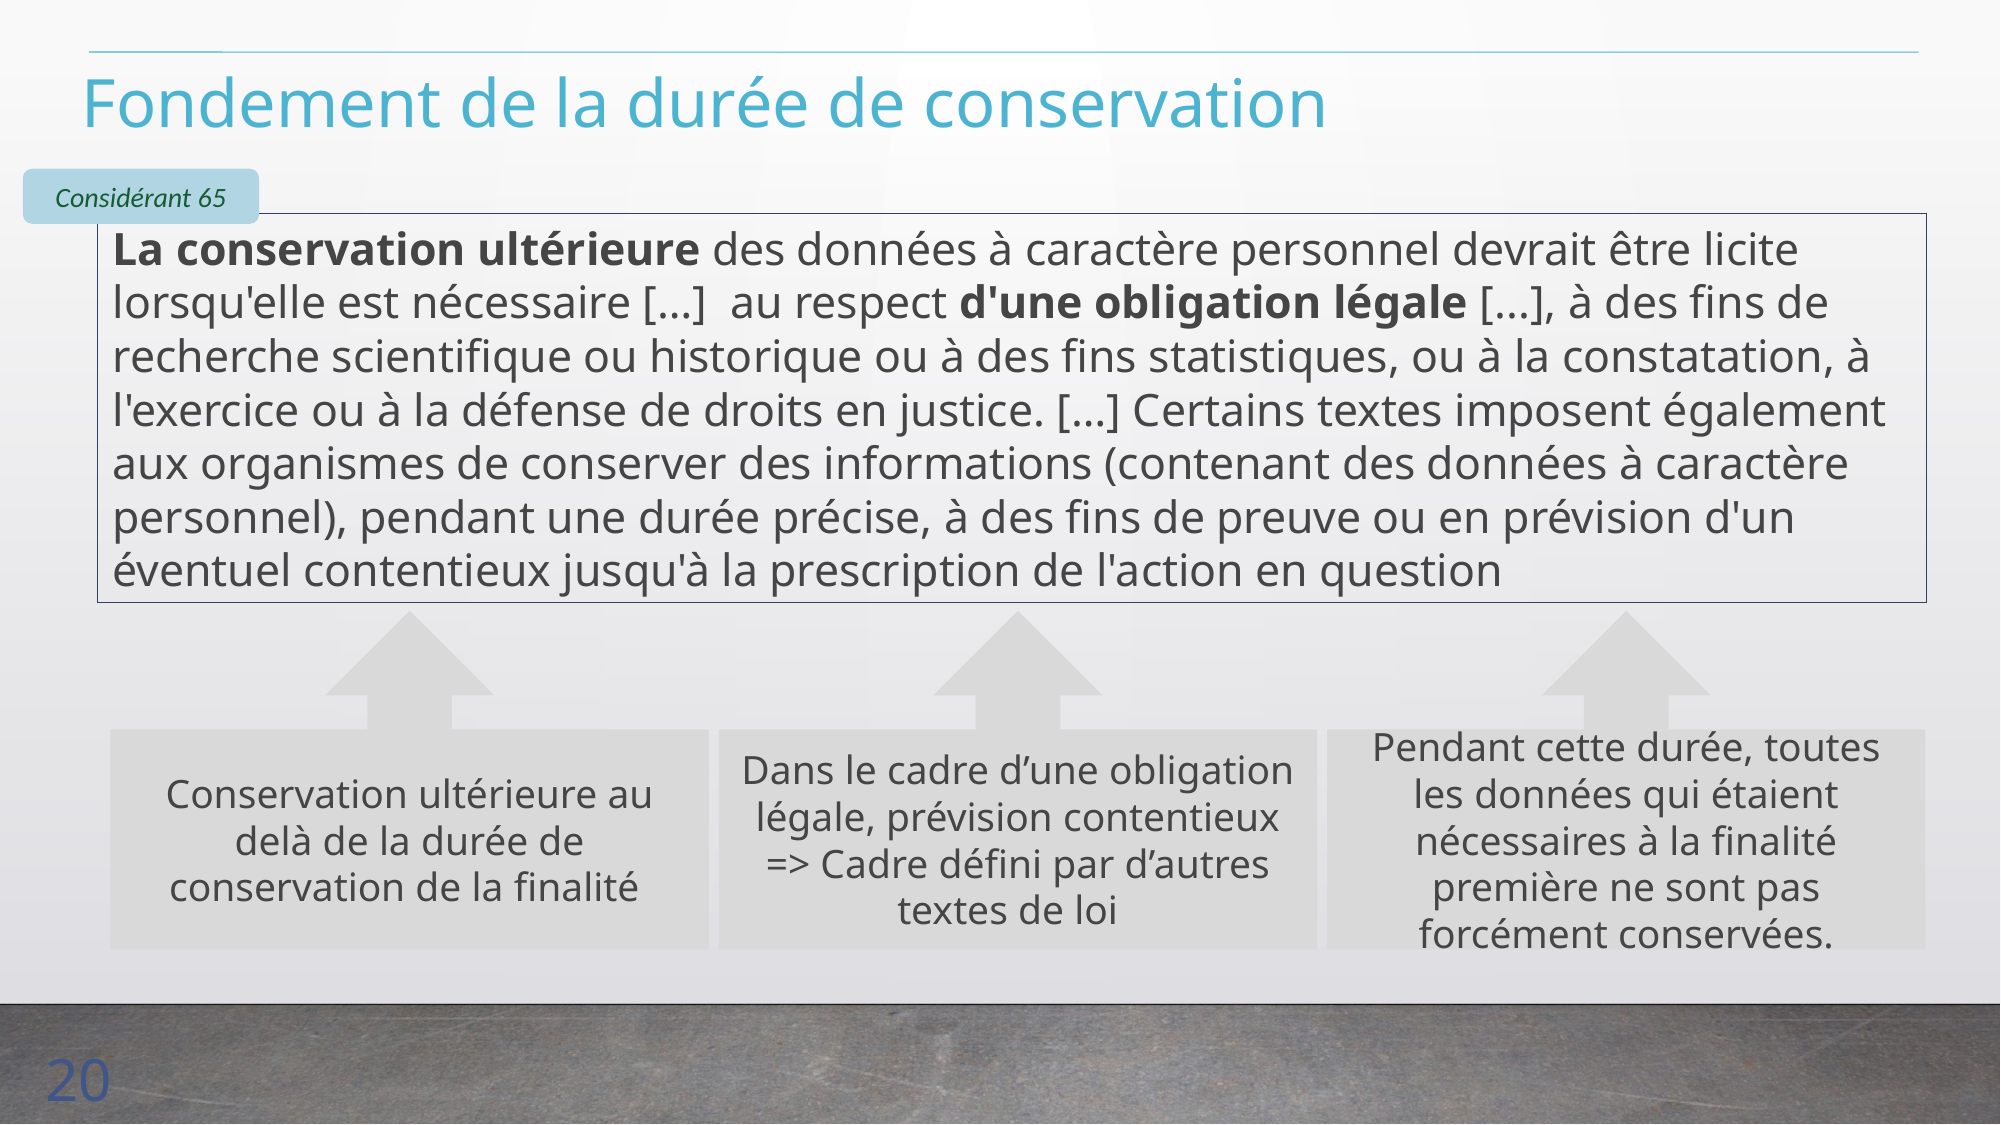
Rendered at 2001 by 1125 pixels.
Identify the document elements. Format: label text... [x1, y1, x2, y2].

text_box Conservation ultérieure au delà de la durée de conservation de la finalité [110, 610, 709, 950]
title Fondement de la durée de conservation [66, 52, 1918, 153]
slide_number <numéro> [8, 1035, 127, 1118]
picture [0, 1004, 2000, 1124]
text_box La conservation ultérieure des données à caractère personnel devrait être licite lorsqu'elle est nécessaire […] au respect d'une obligation légale [...], à des fins de recherche scientifique ou historique ou à des fins statistiques, ou à la constatation, à l'exercice ou à la défense de droits en justice. […] Certains textes imposent également aux organismes de conserver des informations (contenant des données à caractère personnel), pendant une durée précise, à des fins de preuve ou en prévision d'un éventuel contentieux jusqu'à la prescription de l'action en question [97, 213, 1927, 603]
text_box Dans le cadre d’une obligation légale, prévision contentieux => Cadre défini par d’autres textes de loi [718, 610, 1318, 950]
text_box Pendant cette durée, toutes les données qui étaient nécessaires à la finalité première ne sont pas forcément conservées. [1327, 610, 1926, 950]
text_box Considérant 65 [22, 168, 260, 224]
